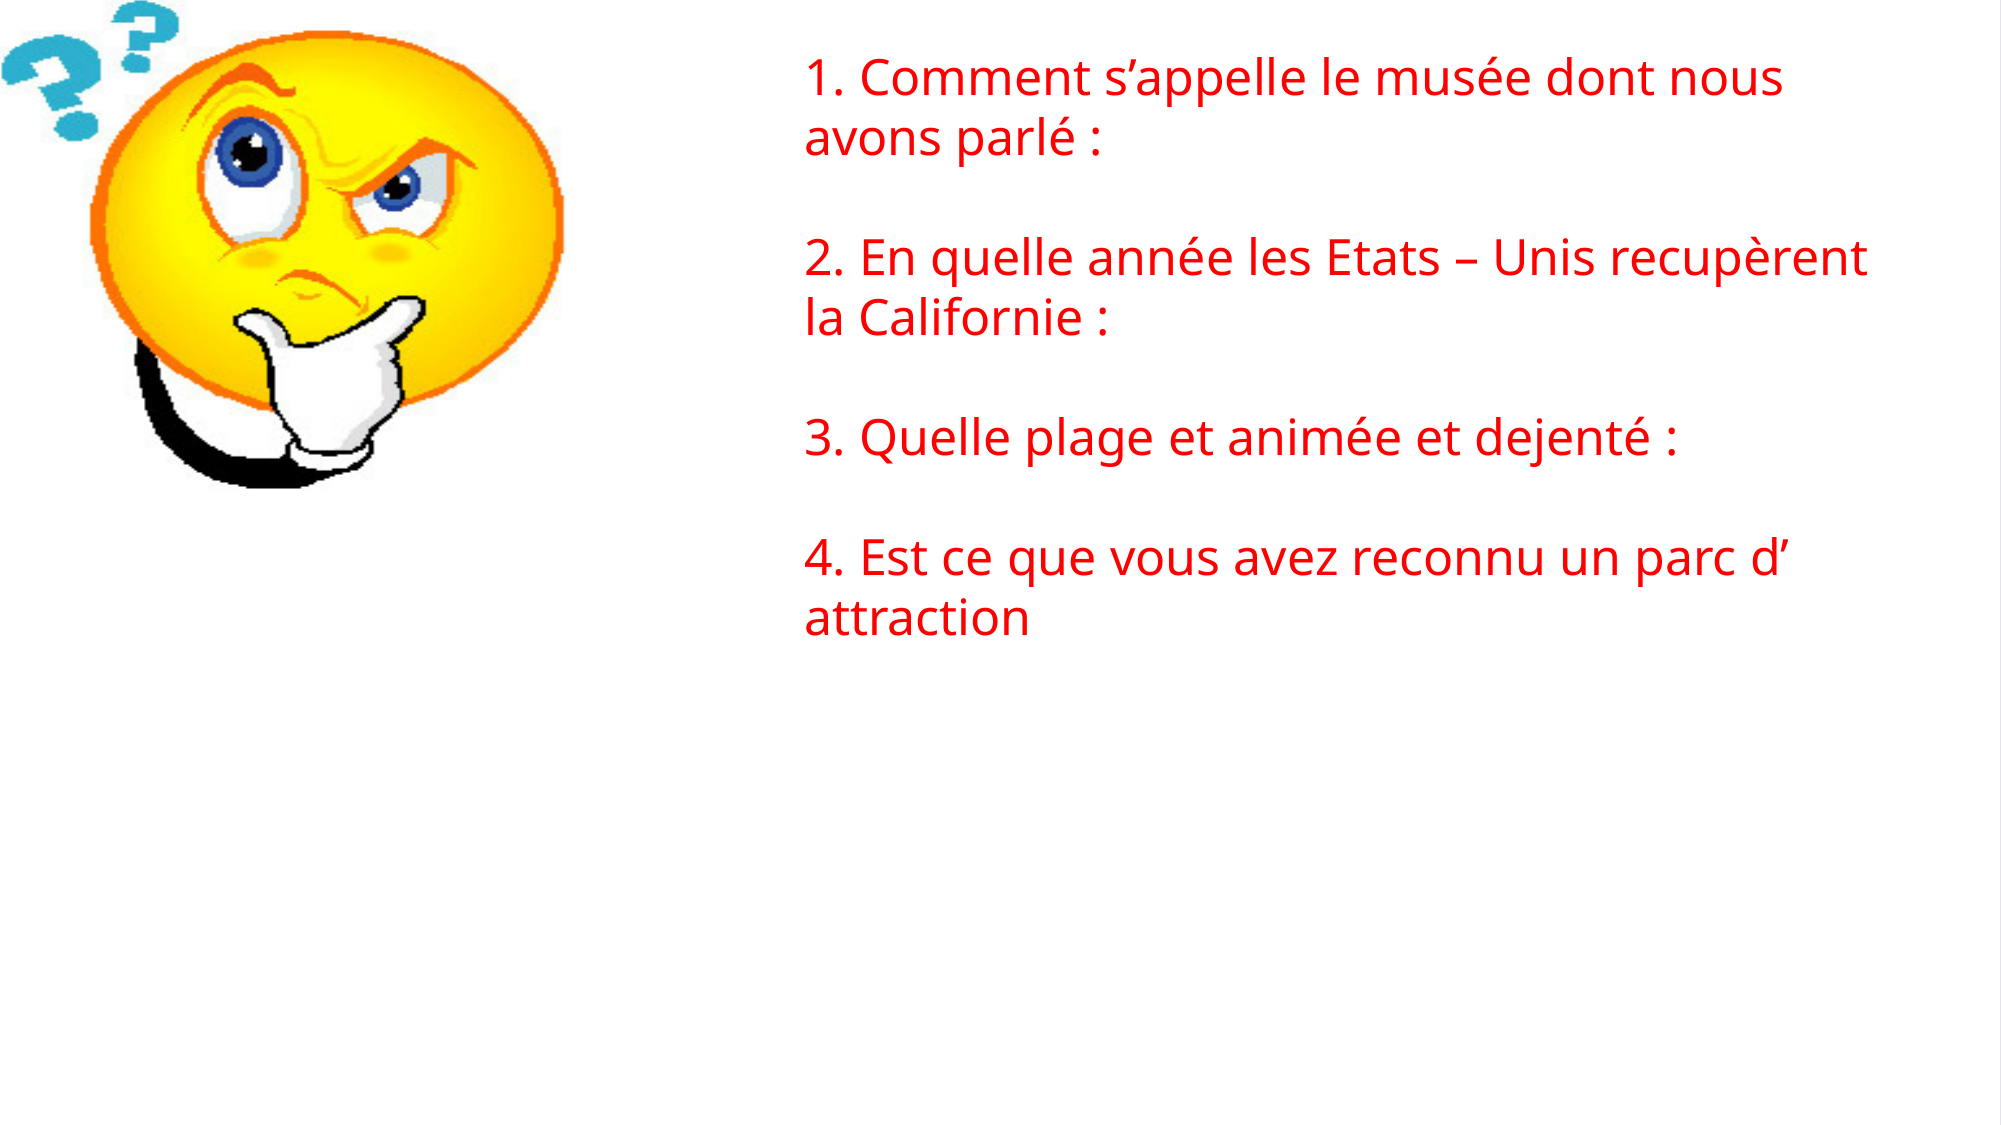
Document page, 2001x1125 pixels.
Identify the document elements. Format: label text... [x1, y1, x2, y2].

picture [0, 0, 2001, 1125]
title 1. Comment s’appelle le musée dont nous avons parlé : 2. En quelle année les Etats – Unis recupèrent la Californie : 3. Quelle plage et animée et dejenté : 4. Est ce que vous avez reconnu un parc d’ attraction [789, 37, 1935, 962]
